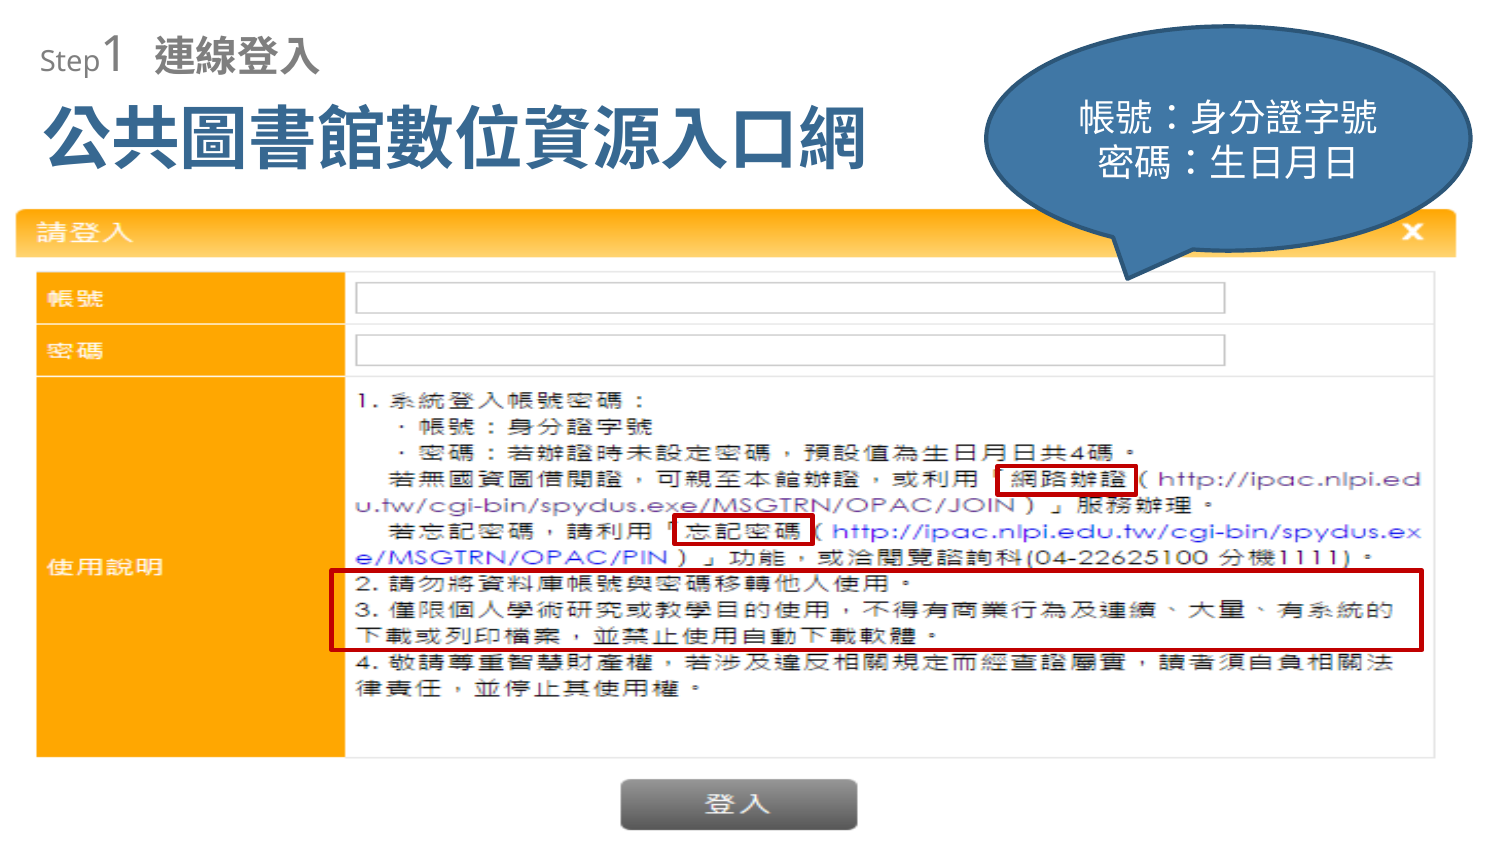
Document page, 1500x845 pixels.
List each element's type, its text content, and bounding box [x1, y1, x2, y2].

picture [0, 201, 1473, 844]
text_box Step1 連線登入 [24, 13, 715, 90]
text_box 帳號：身分證字號 密碼：生日月日 [986, 26, 1471, 279]
text_box 公共圖書館數位資源入口網 [27, 87, 883, 185]
